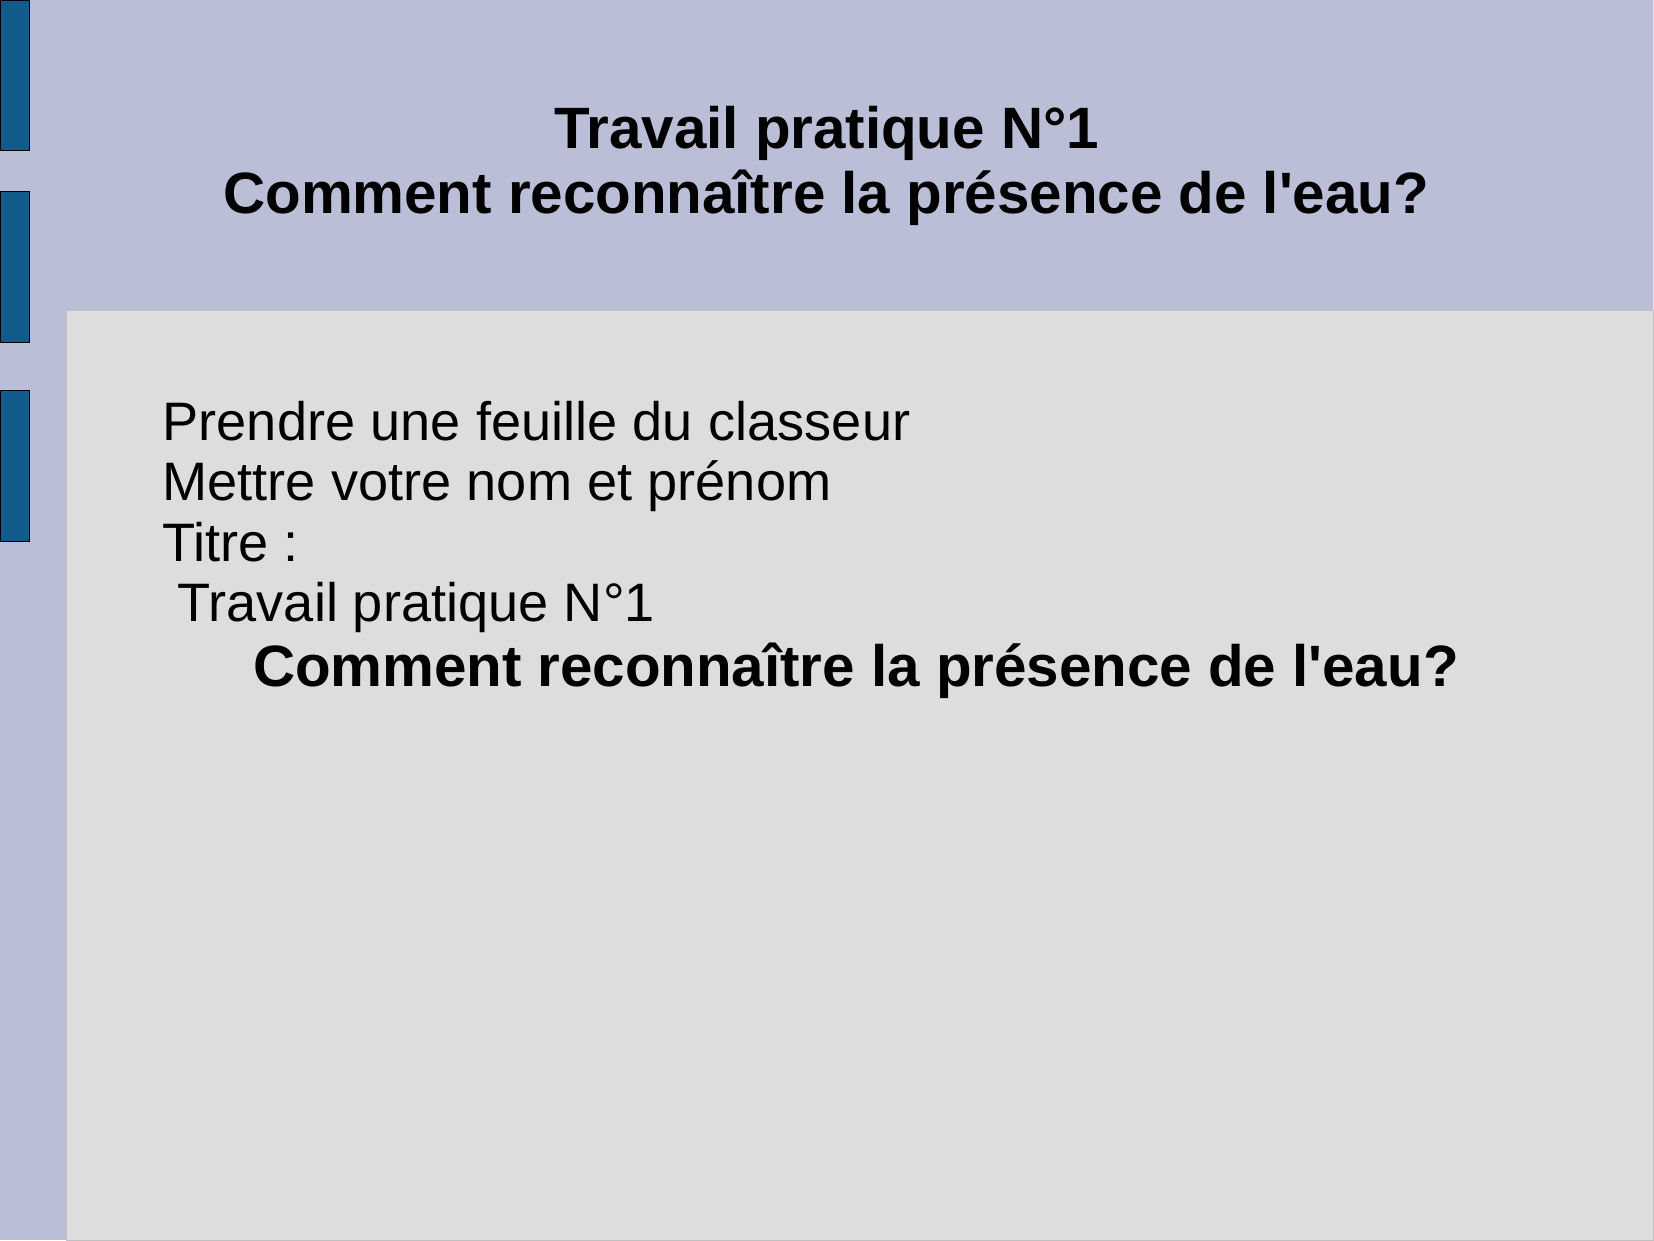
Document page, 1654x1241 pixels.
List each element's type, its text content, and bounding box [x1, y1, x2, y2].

text_box Travail pratique N°1 Comment reconnaître la présence de l'eau? [177, 88, 1477, 237]
text_box Prendre une feuille du classeur Mettre votre nom et prénom Titre : Travail pratique N°1 Comment reconnaître la présence de l'eau? [147, 383, 1565, 708]
